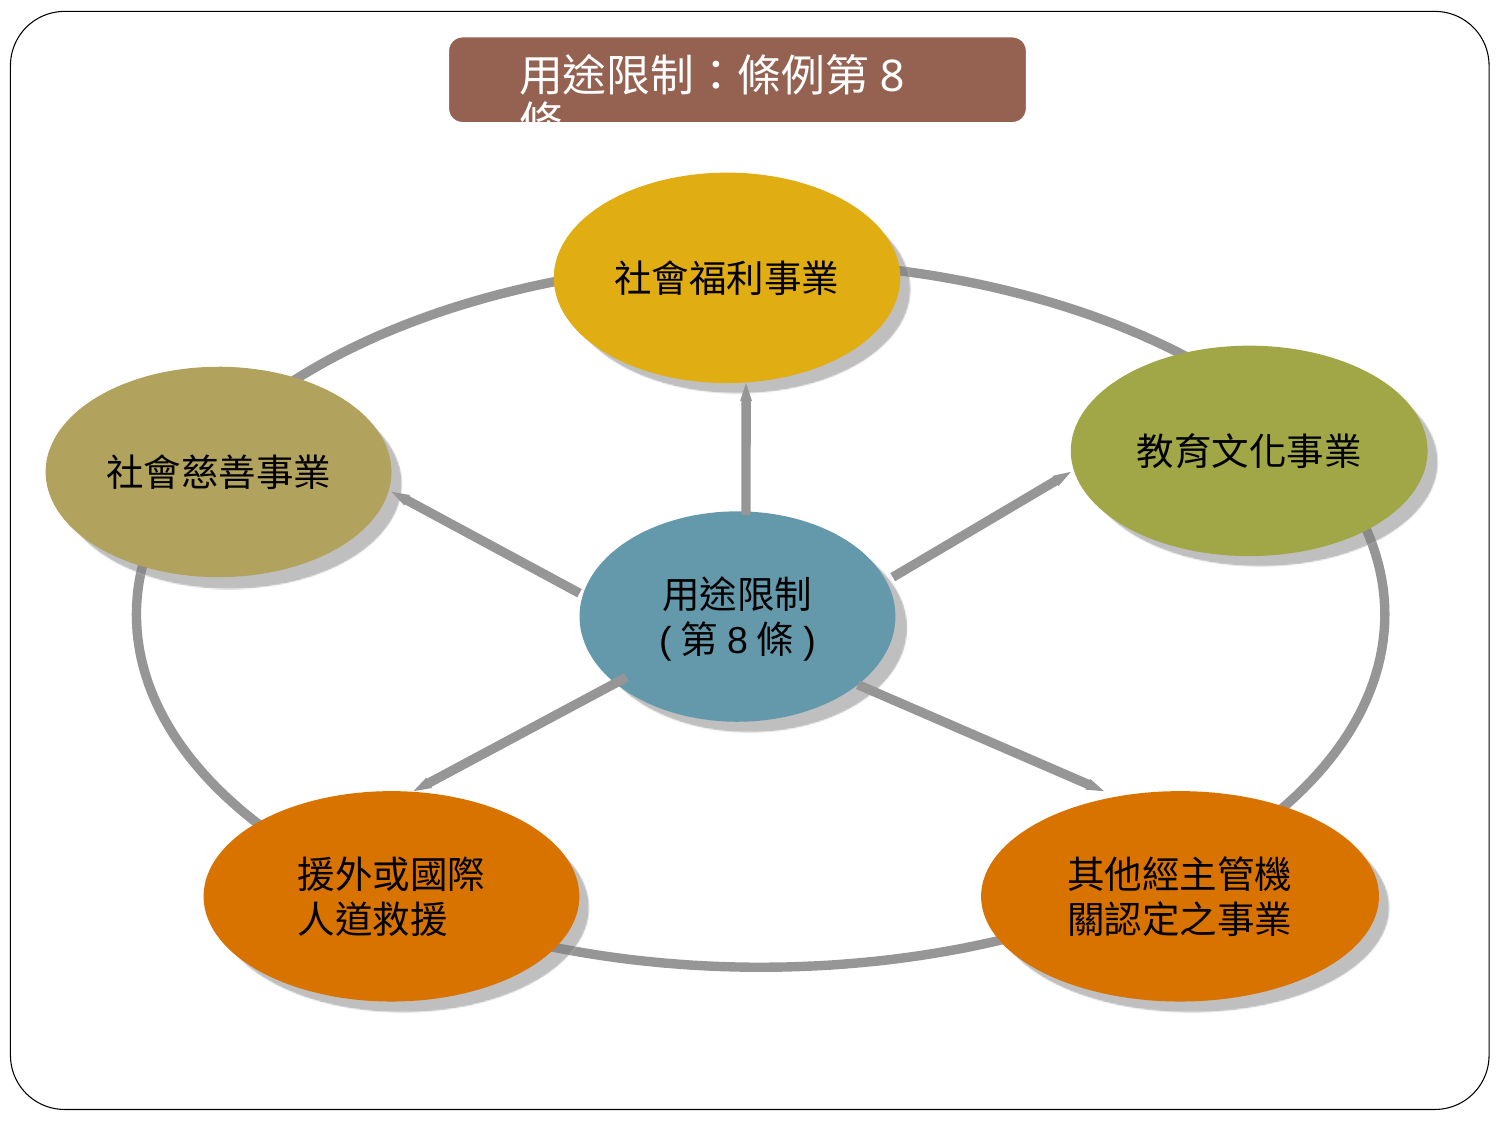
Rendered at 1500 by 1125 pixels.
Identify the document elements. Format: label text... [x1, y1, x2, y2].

text_box 其他經主管機 關認定之事業 [981, 791, 1379, 1002]
text_box 社會慈善事業 [45, 366, 392, 578]
text_box [448, 36, 1027, 124]
text_box 援外或國際 人道救援 [203, 791, 580, 1002]
text_box 用途限制：條例第8條 [506, 41, 956, 119]
text_box 社會福利事業 [553, 172, 901, 384]
text_box 用途限制 (第8條) [579, 511, 896, 722]
text_box 教育文化事業 [1070, 345, 1428, 557]
